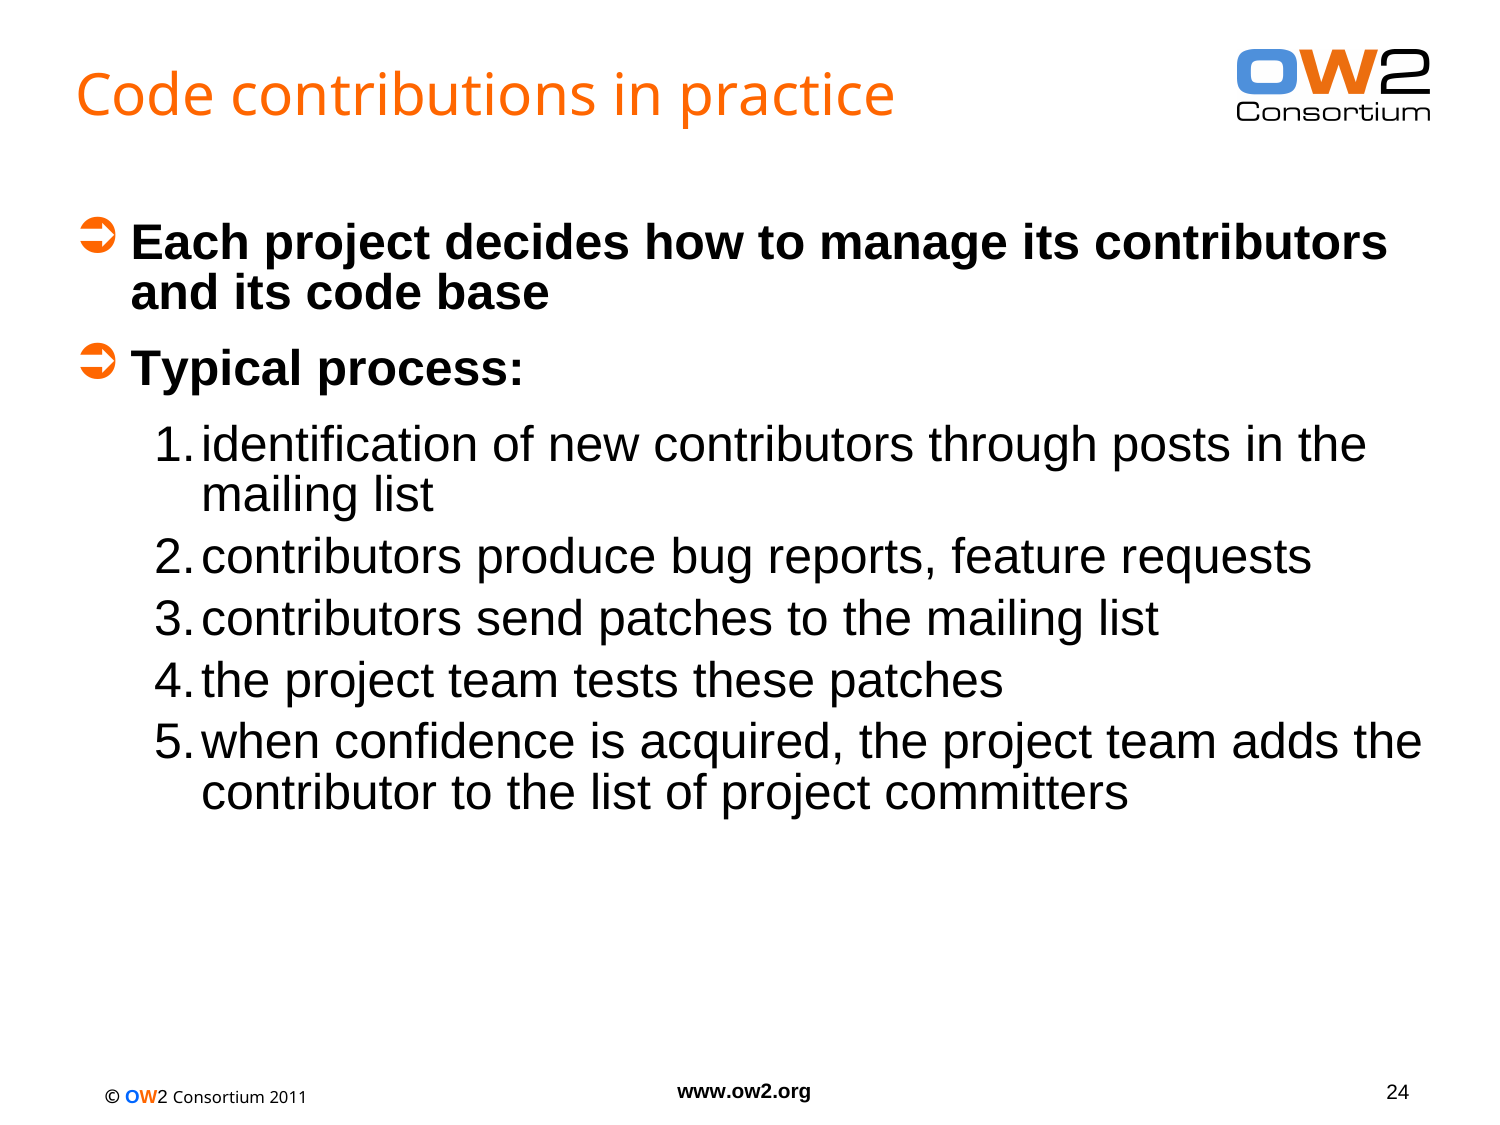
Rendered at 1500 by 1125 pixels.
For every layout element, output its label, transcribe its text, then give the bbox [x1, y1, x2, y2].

title Code contributions in practice [75, 45, 1175, 215]
list Each project decides how to manage its contributors and its code base Typical process: identification of new contributors through posts in the mailing list contributors produce bug reports, feature requests contributors send patches to the mailing list the project team tests these patches when confidence is acquired, the project team adds the contributor to the list of project committers [74, 219, 1425, 962]
